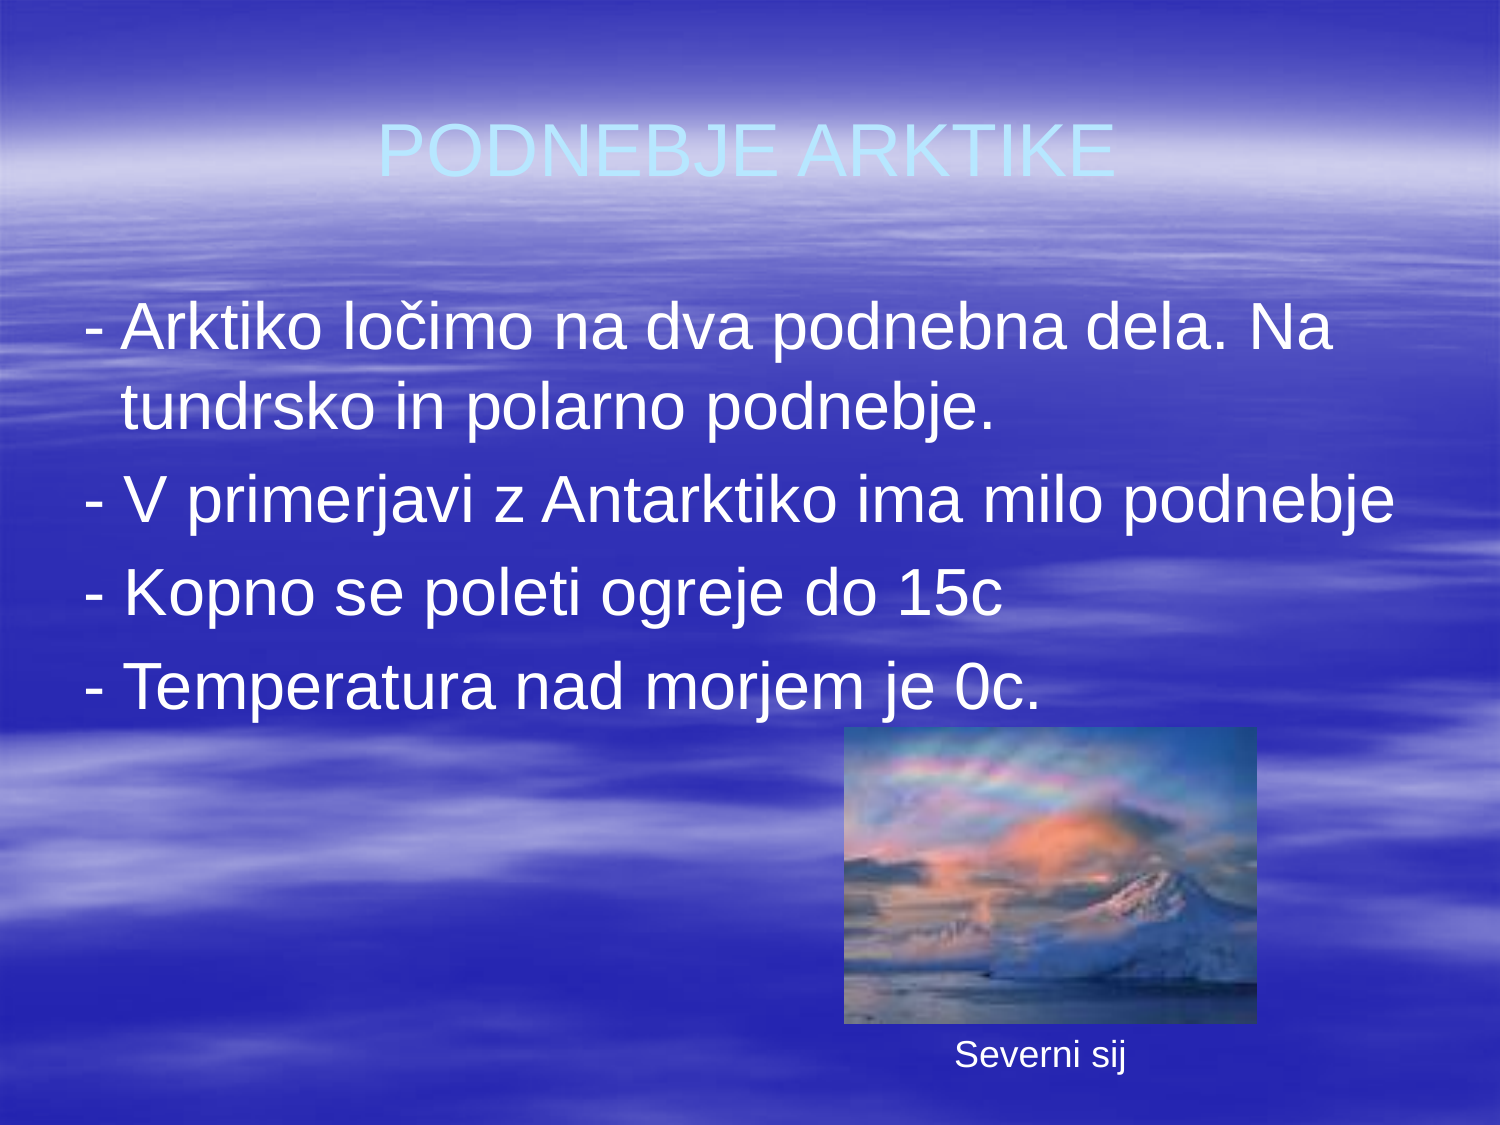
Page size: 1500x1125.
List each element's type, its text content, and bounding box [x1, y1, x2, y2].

list - Arktiko ločimo na dva podnebna dela. Na tundrsko in polarno podnebje. - V primerjavi z Antarktiko ima milo podnebje - Kopno se poleti ogreje do 15c - Temperatura nad morjem je 0c. [49, 275, 1451, 1001]
title PODNEBJE ARKTIKE [49, 37, 1446, 255]
picture [0, 0, 1500, 1125]
text_box Severni sij [939, 1023, 1142, 1083]
